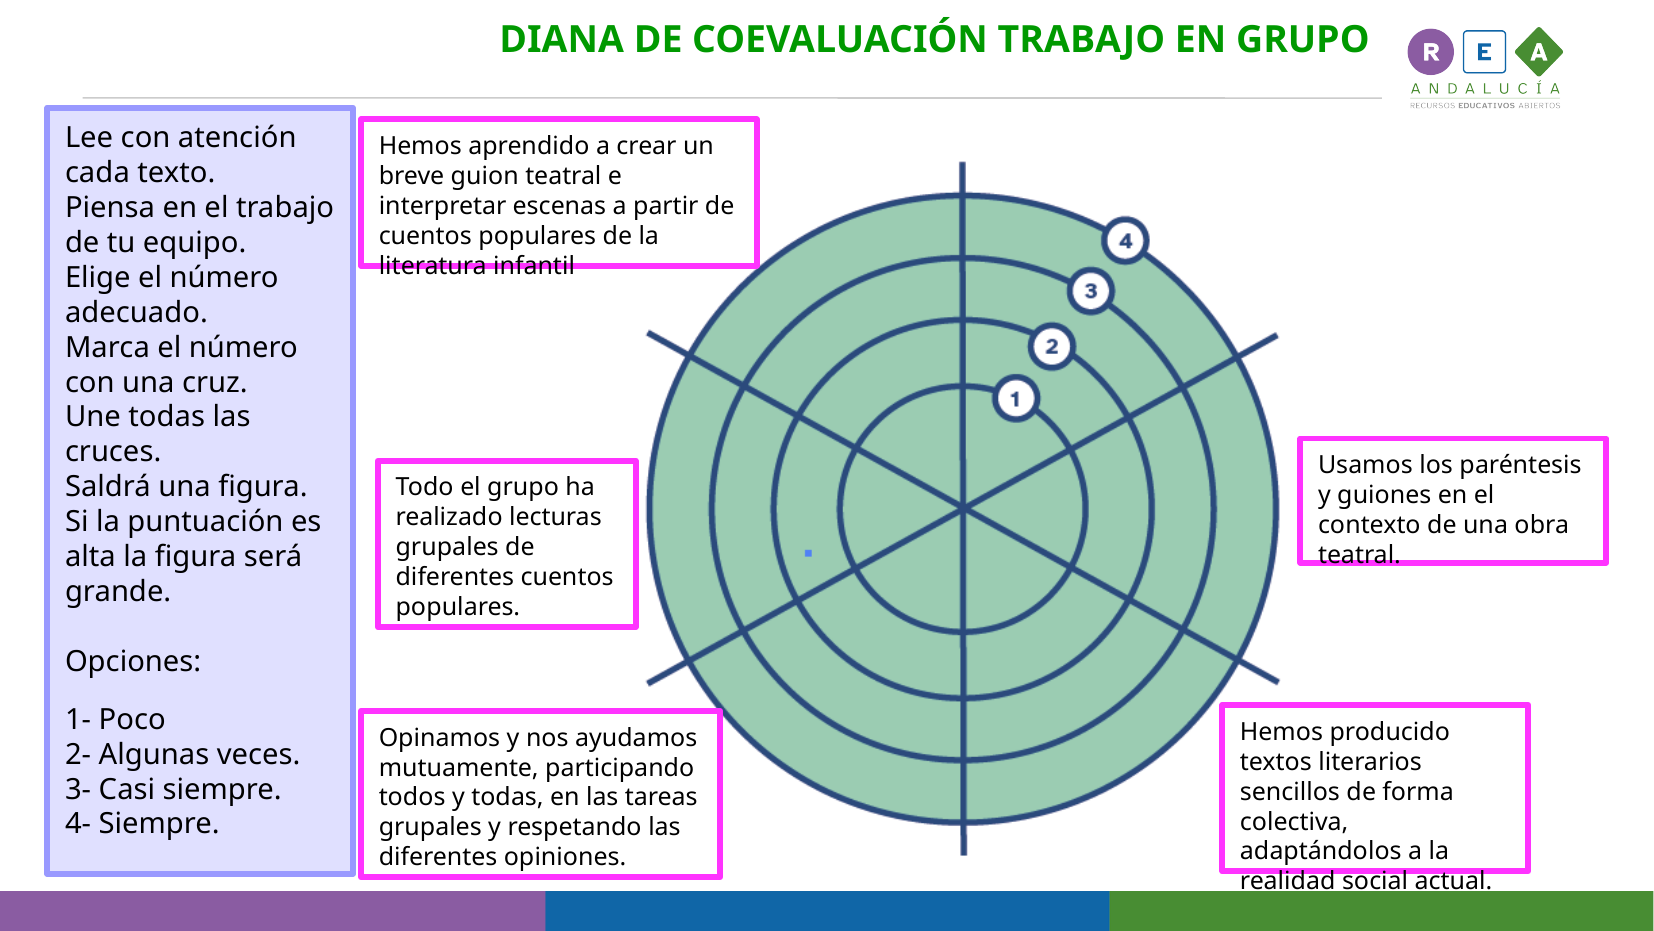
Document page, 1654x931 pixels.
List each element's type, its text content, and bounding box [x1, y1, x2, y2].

text_box Hemos aprendido a crear un breve guion teatral e interpretar escenas a partir de cuentos populares de la literatura infantil [360, 119, 757, 266]
text_box Lee con atención cada texto. Piensa en el trabajo de tu equipo. Elige el número adecuado. Marca el número con una cruz. Une todas las cruces. Saldrá una figura. Si la puntuación es alta la figura será grande. Opciones: 1- Poco 2- Algunas veces. 3- Casi siempre. 4- Siempre. [47, 107, 354, 874]
text_box Opinamos y nos ayudamos mutuamente, participando todos y todas, en las tareas grupales y respetando las diferentes opiniones. [361, 710, 721, 878]
picture [620, 147, 1312, 872]
text_box Hemos producido textos literarios sencillos de forma colectiva, adaptándolos a la realidad social actual. [1222, 704, 1529, 872]
text_box DIANA DE COEVALUACIÓN TRABAJO EN GRUPO [484, 7, 1394, 71]
picture [0, 891, 1654, 931]
text_box Usamos los paréntesis y guiones en el contexto de una obra teatral. [1300, 438, 1607, 563]
picture [1400, 0, 1571, 153]
text_box Todo el grupo ha realizado lecturas grupales de diferentes cuentos populares. [377, 460, 636, 628]
